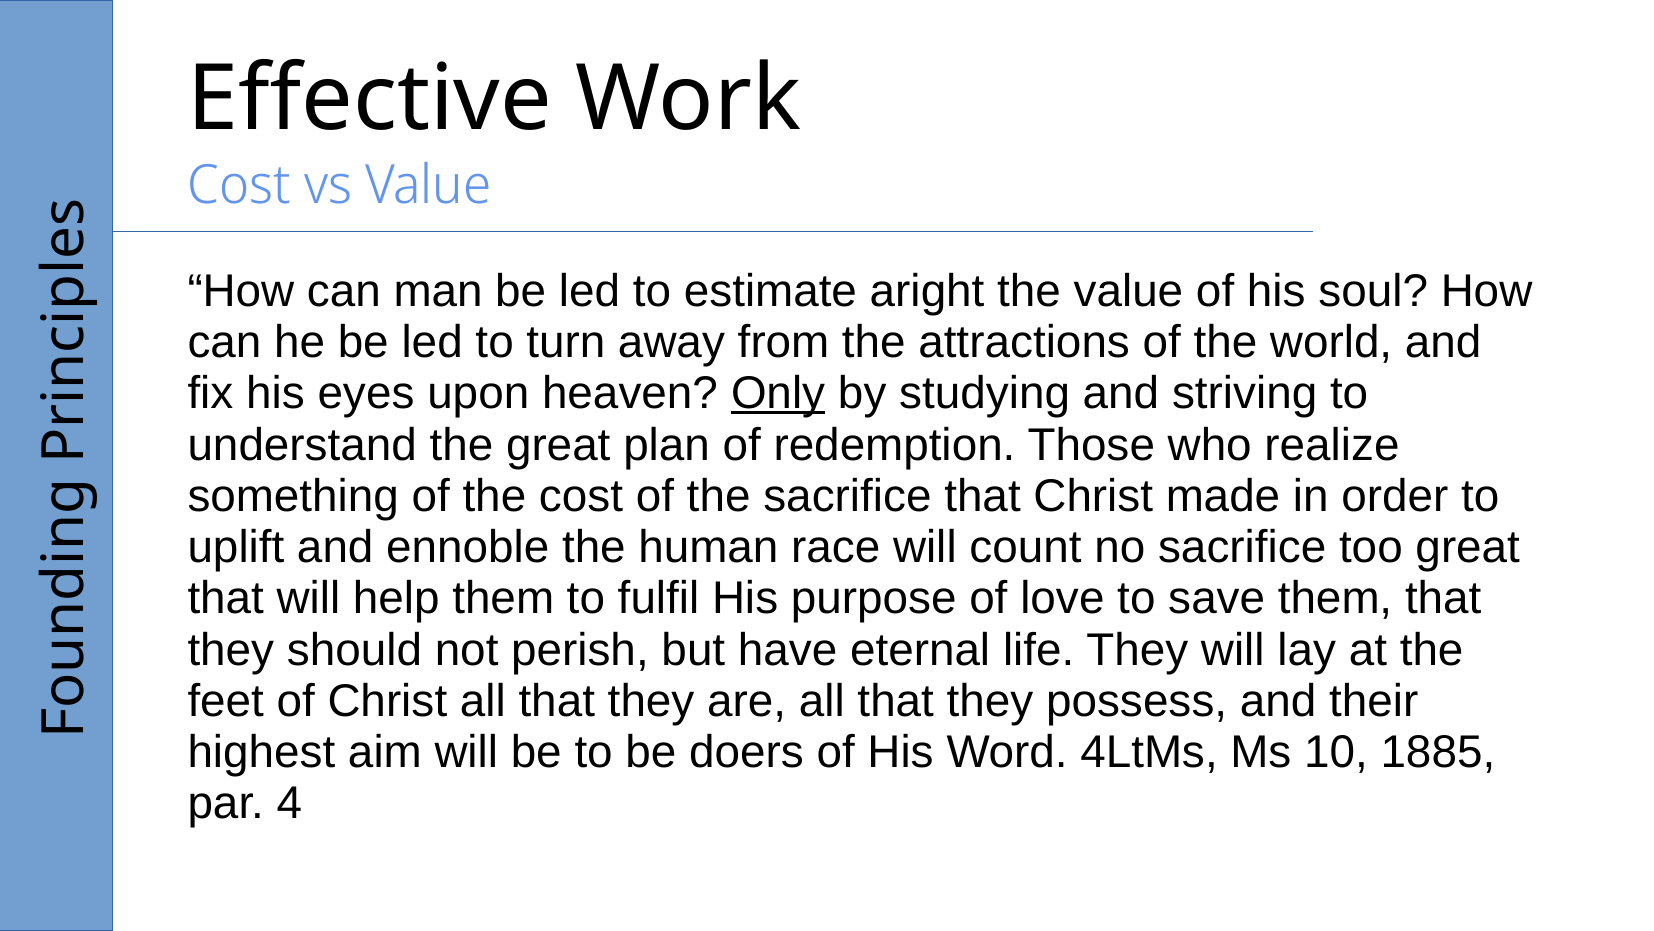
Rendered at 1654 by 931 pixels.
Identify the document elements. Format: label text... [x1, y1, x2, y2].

text_box Founding Principles [13, 37, 105, 901]
title Cost vs Value [187, 125, 1571, 239]
subtitle “How can man be led to estimate aright the value of his soul? How can he be led to turn away from the attractions of the world, and fix his eyes upon heaven? Only by studying and striving to understand the great plan of redemption. Those who realize something of the cost of the sacrifice that Christ made in order to uplift and ennoble the human race will count no sacrifice too great that will help them to fulfil His purpose of love to save them, that they should not perish, but have eternal life. They will lay at the feet of Christ all that they are, all that they possess, and their highest aim will be to be doers of His Word. 4LtMs, Ms 10, 1885, par. 4 [187, 264, 1538, 829]
text_box [0, 0, 113, 931]
title Effective Work [187, 33, 1571, 125]
